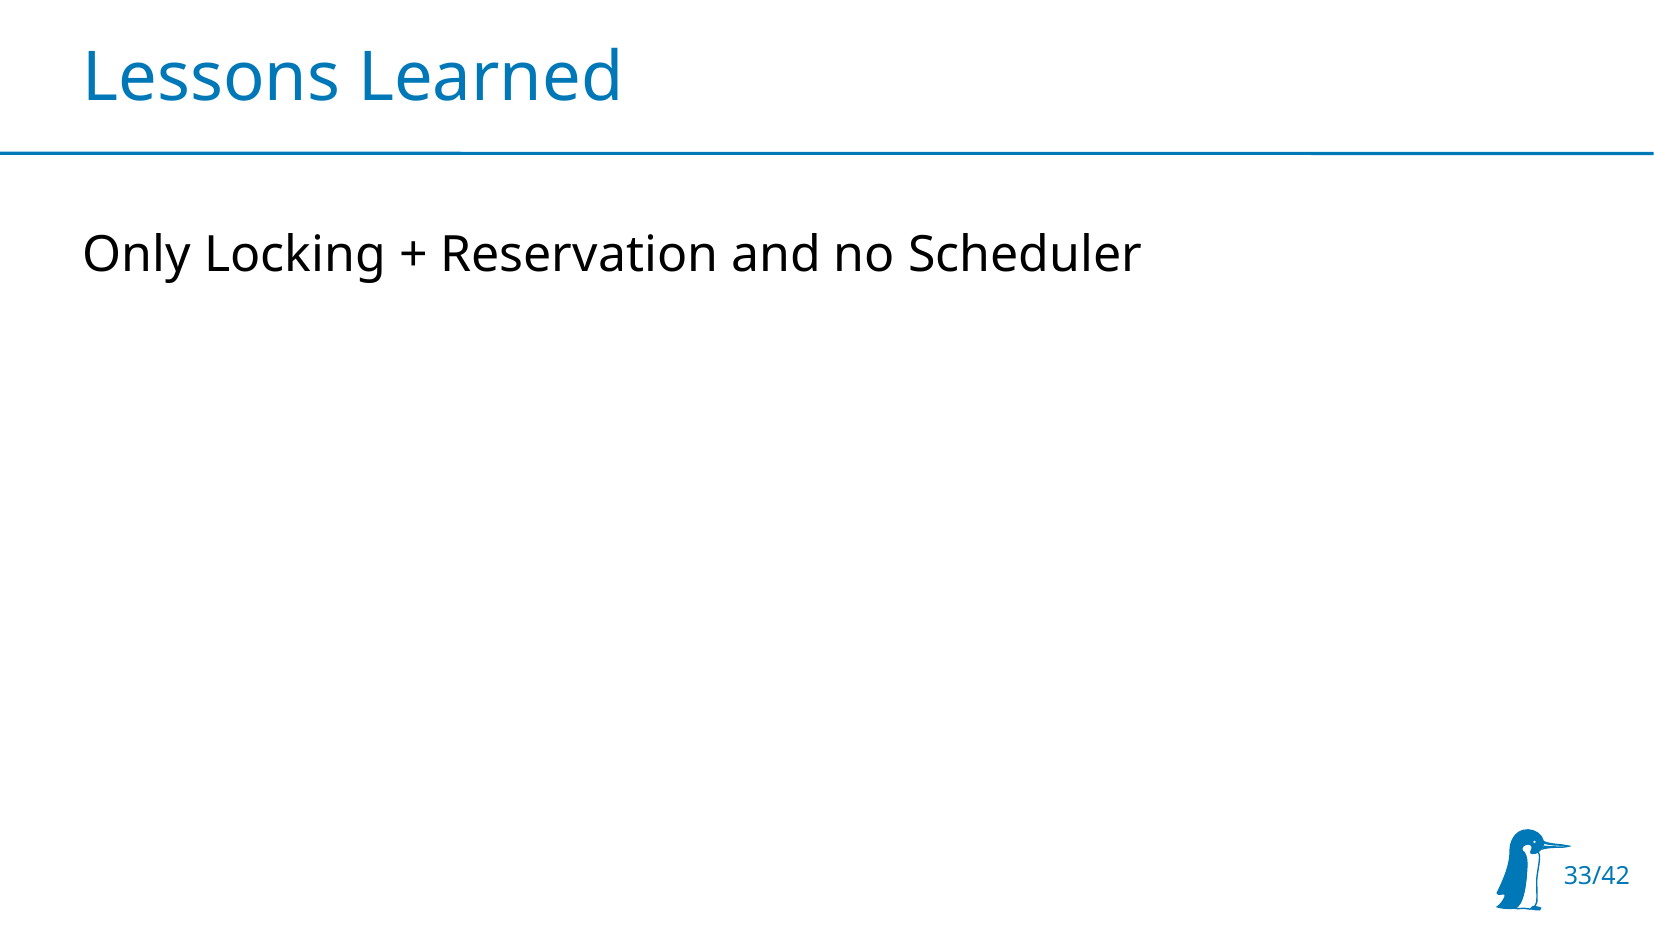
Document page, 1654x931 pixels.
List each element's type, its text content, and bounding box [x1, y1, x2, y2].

list Only Locking + Reservation and no Scheduler [82, 217, 1571, 861]
title Lessons Learned [82, 30, 1571, 121]
